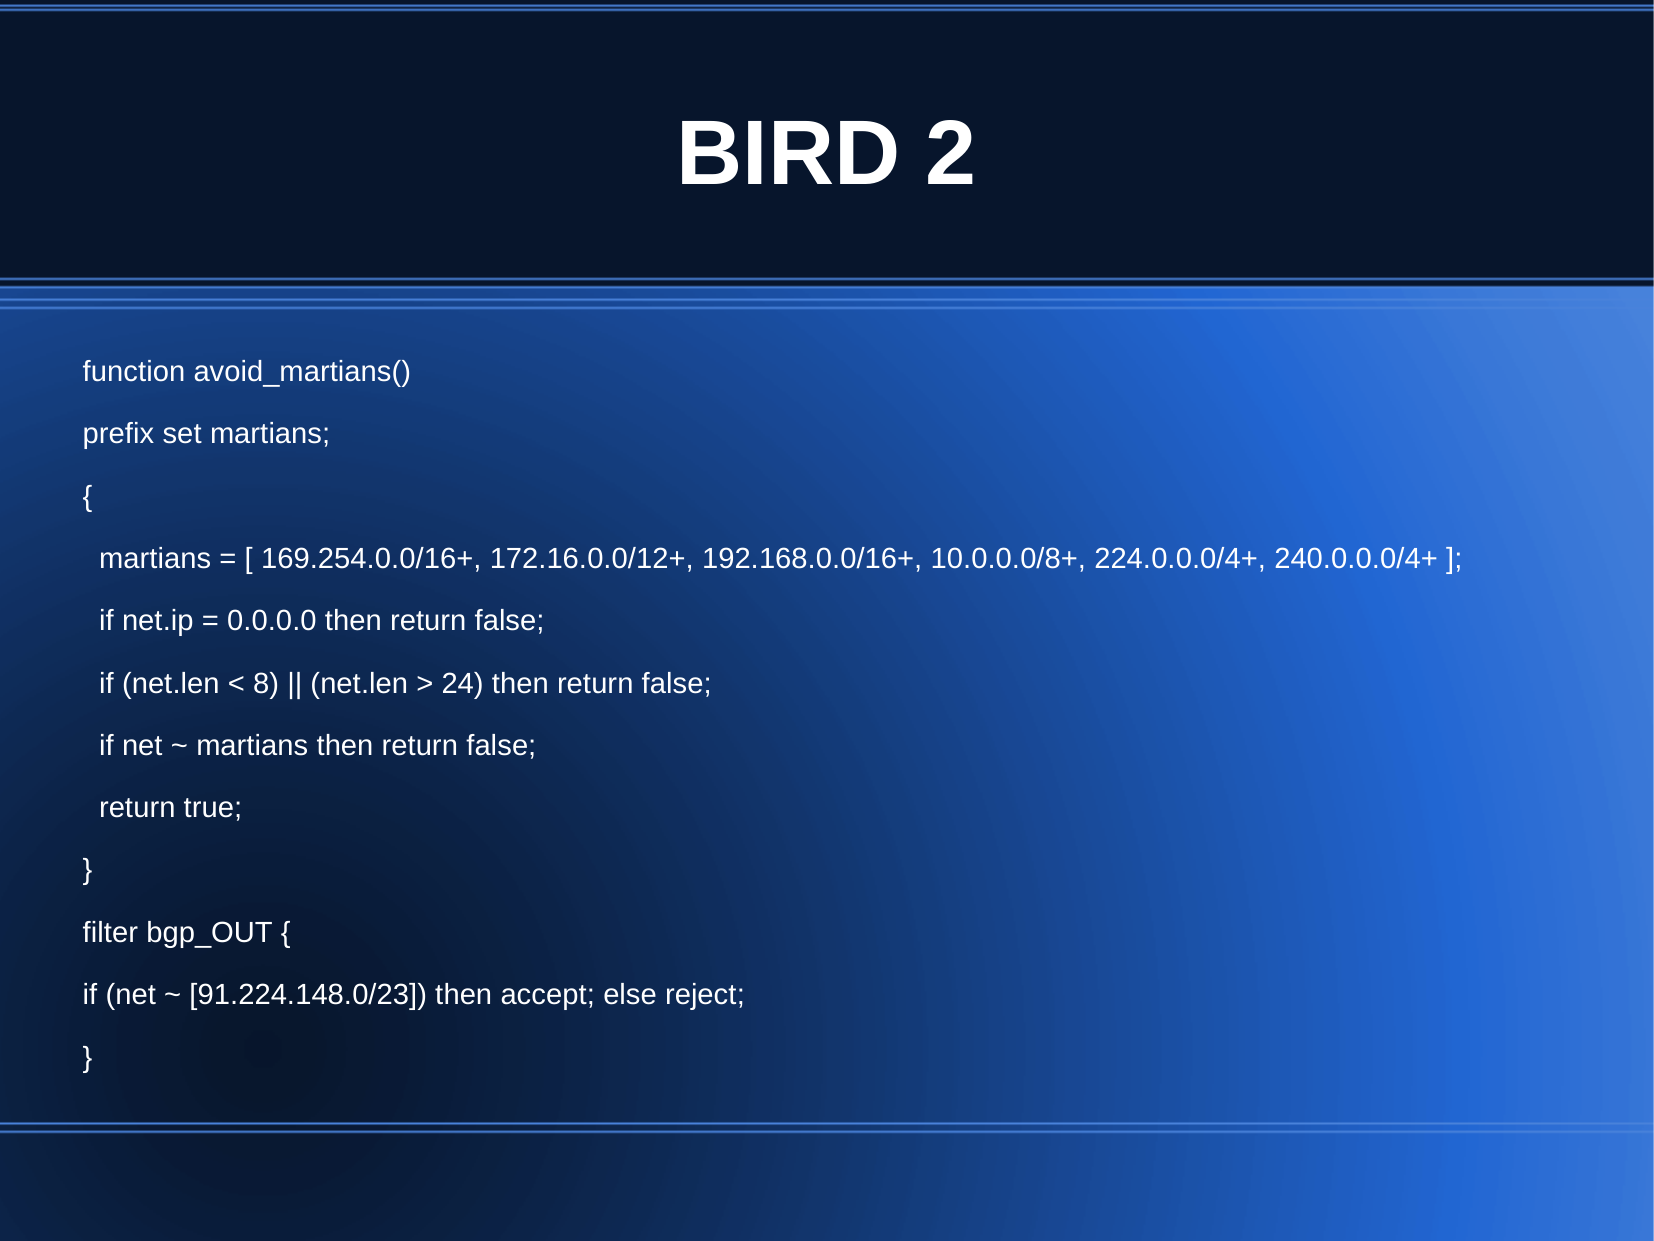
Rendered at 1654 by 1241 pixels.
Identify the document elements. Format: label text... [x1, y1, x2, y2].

title BIRD 2 [82, 56, 1571, 250]
list function avoid_martians() prefix set martians; { martians = [ 169.254.0.0/16+, 172.16.0.0/12+, 192.168.0.0/16+, 10.0.0.0/8+, 224.0.0.0/4+, 240.0.0.0/4+ ]; if net.ip = 0.0.0.0 then return false; if (net.len < 8) || (net.len > 24) then return false; if net ~ martians then return false; return true; } filter bgp_OUT { if (net ~ [91.224.148.0/23]) then accept; else reject; } [82, 355, 1571, 1159]
picture [0, 0, 1654, 1241]
